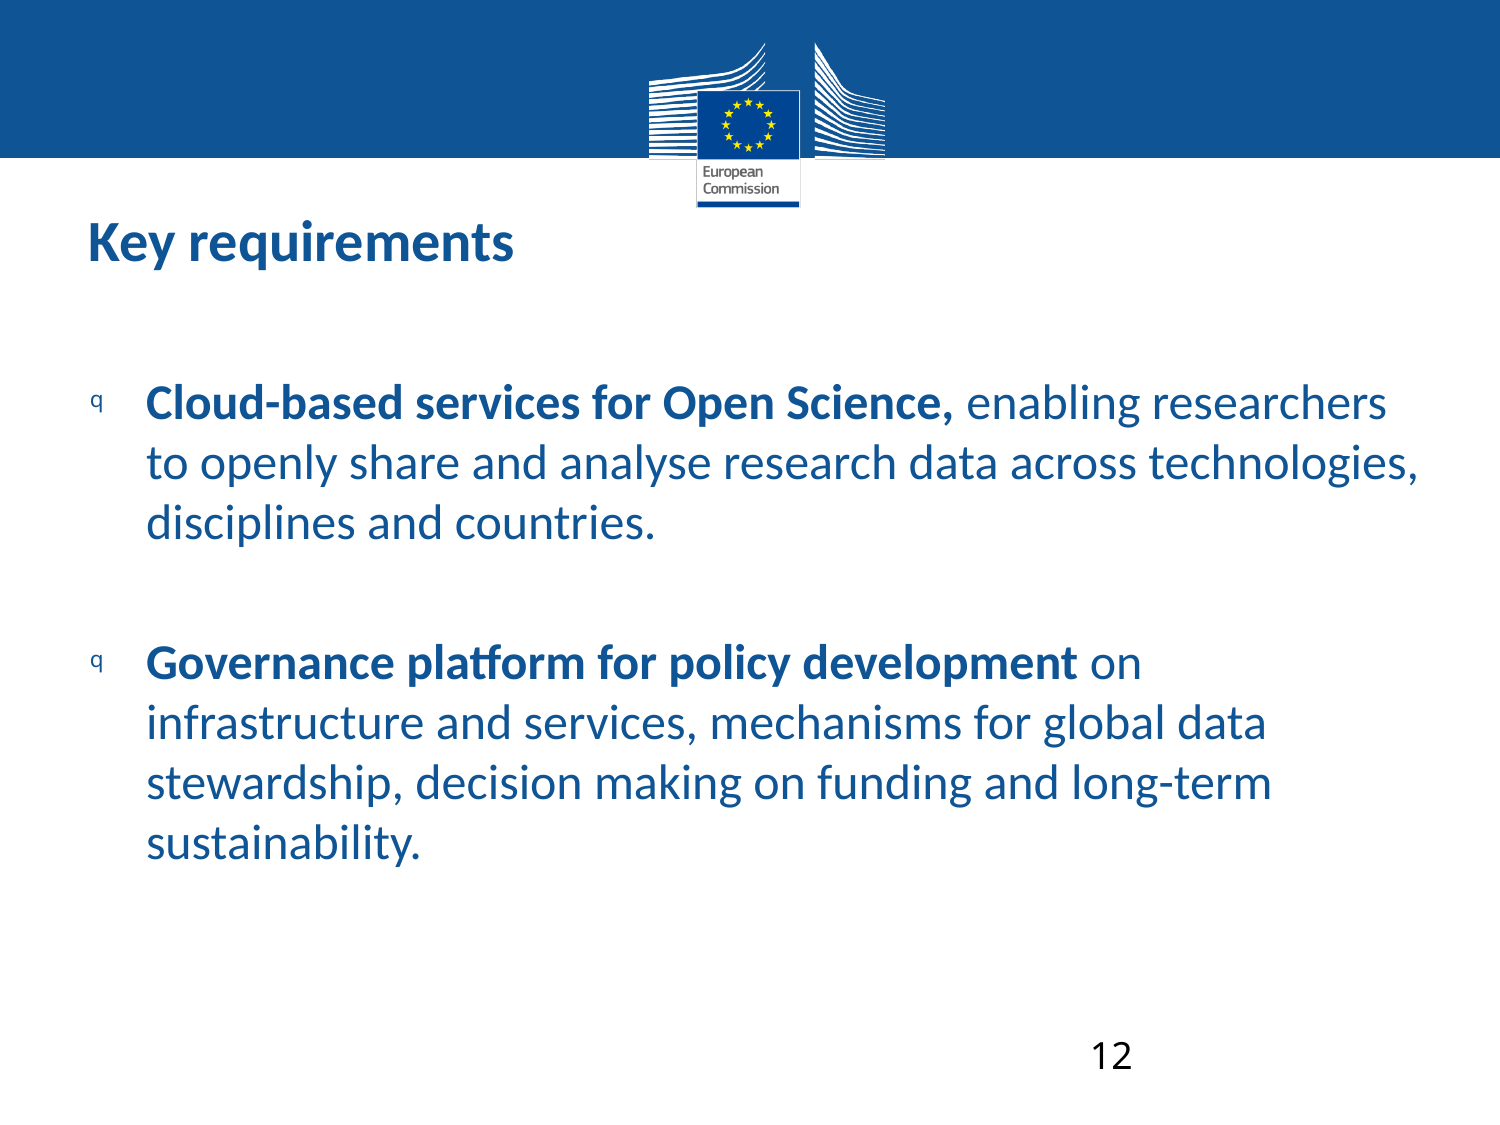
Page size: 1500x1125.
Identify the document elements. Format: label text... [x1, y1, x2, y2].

picture [649, 42, 885, 196]
list Cloud-based services for Open Science, enabling researchers to openly share and analyse research data across technologies, disciplines and countries. Governance platform for policy development on infrastructure and services, mechanisms for global data stewardship, decision making on funding and long-term sustainability. [75, 361, 1438, 1075]
title Key requirements [0, 196, 1350, 350]
slide_number <número> [1074, 1024, 1425, 1103]
